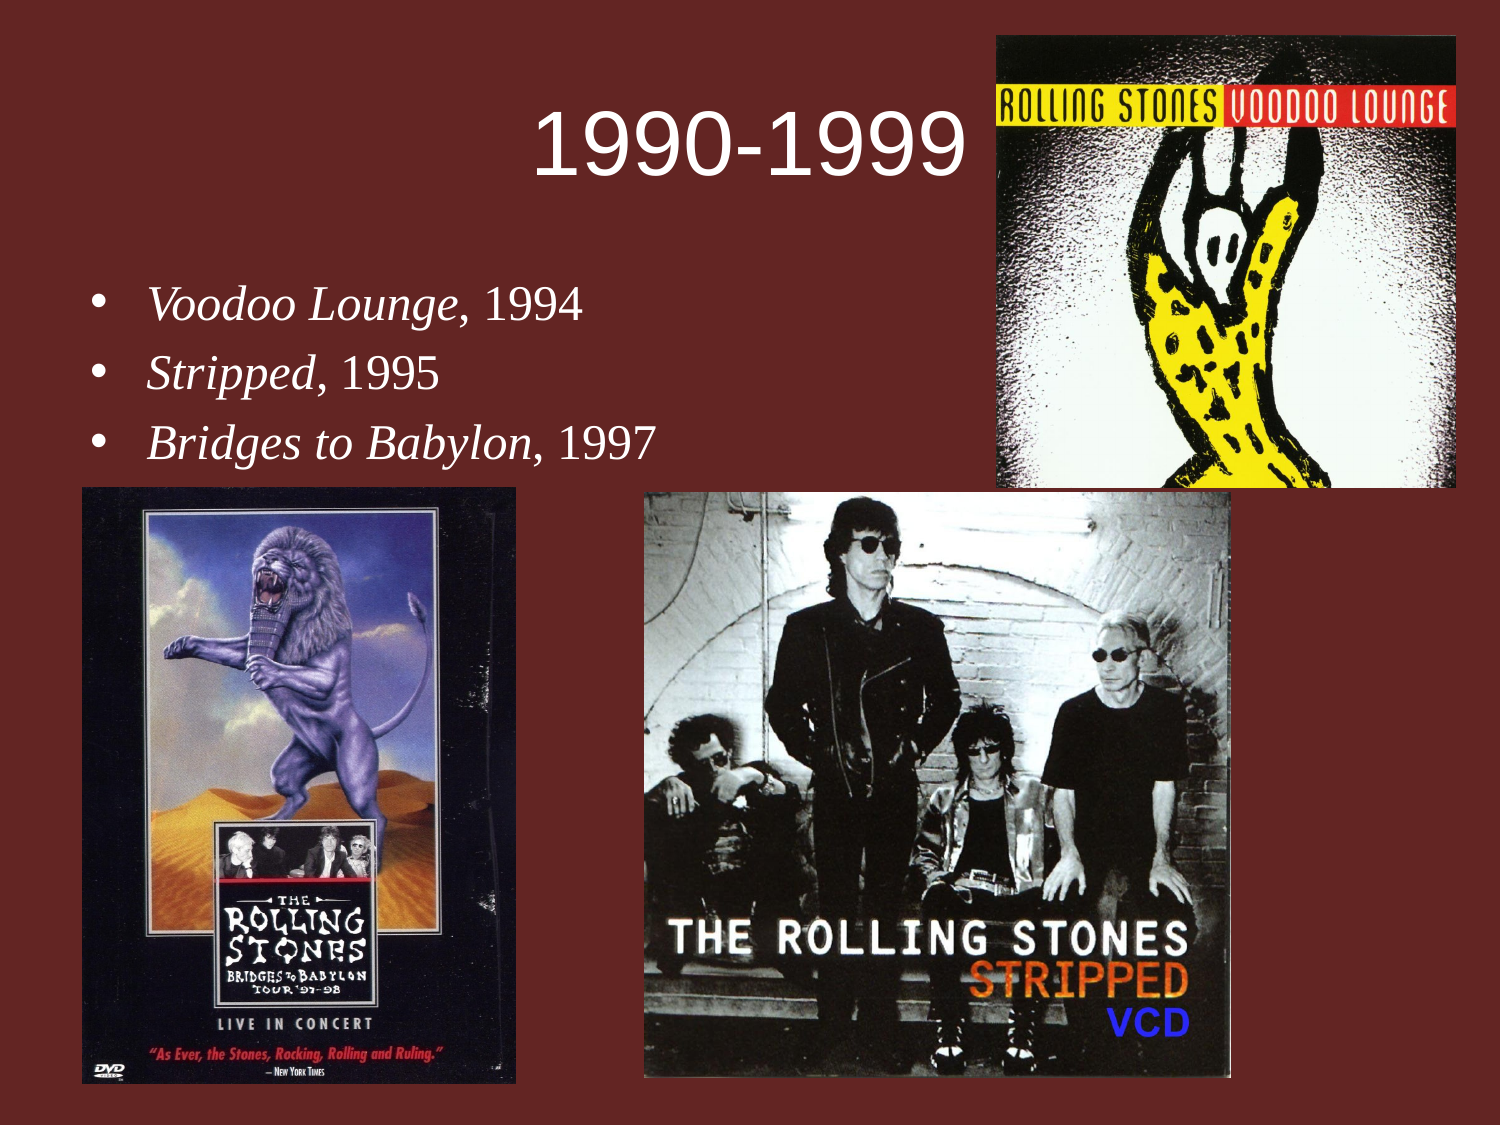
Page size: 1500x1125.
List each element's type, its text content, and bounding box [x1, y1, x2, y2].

picture [82, 487, 516, 1084]
list Voodoo Lounge, 1994 Stripped, 1995 Bridges to Babylon, 1997 [75, 262, 1425, 1005]
picture [644, 492, 1231, 1079]
title 1990-1999 [75, 45, 996, 233]
picture [996, 35, 1456, 488]
